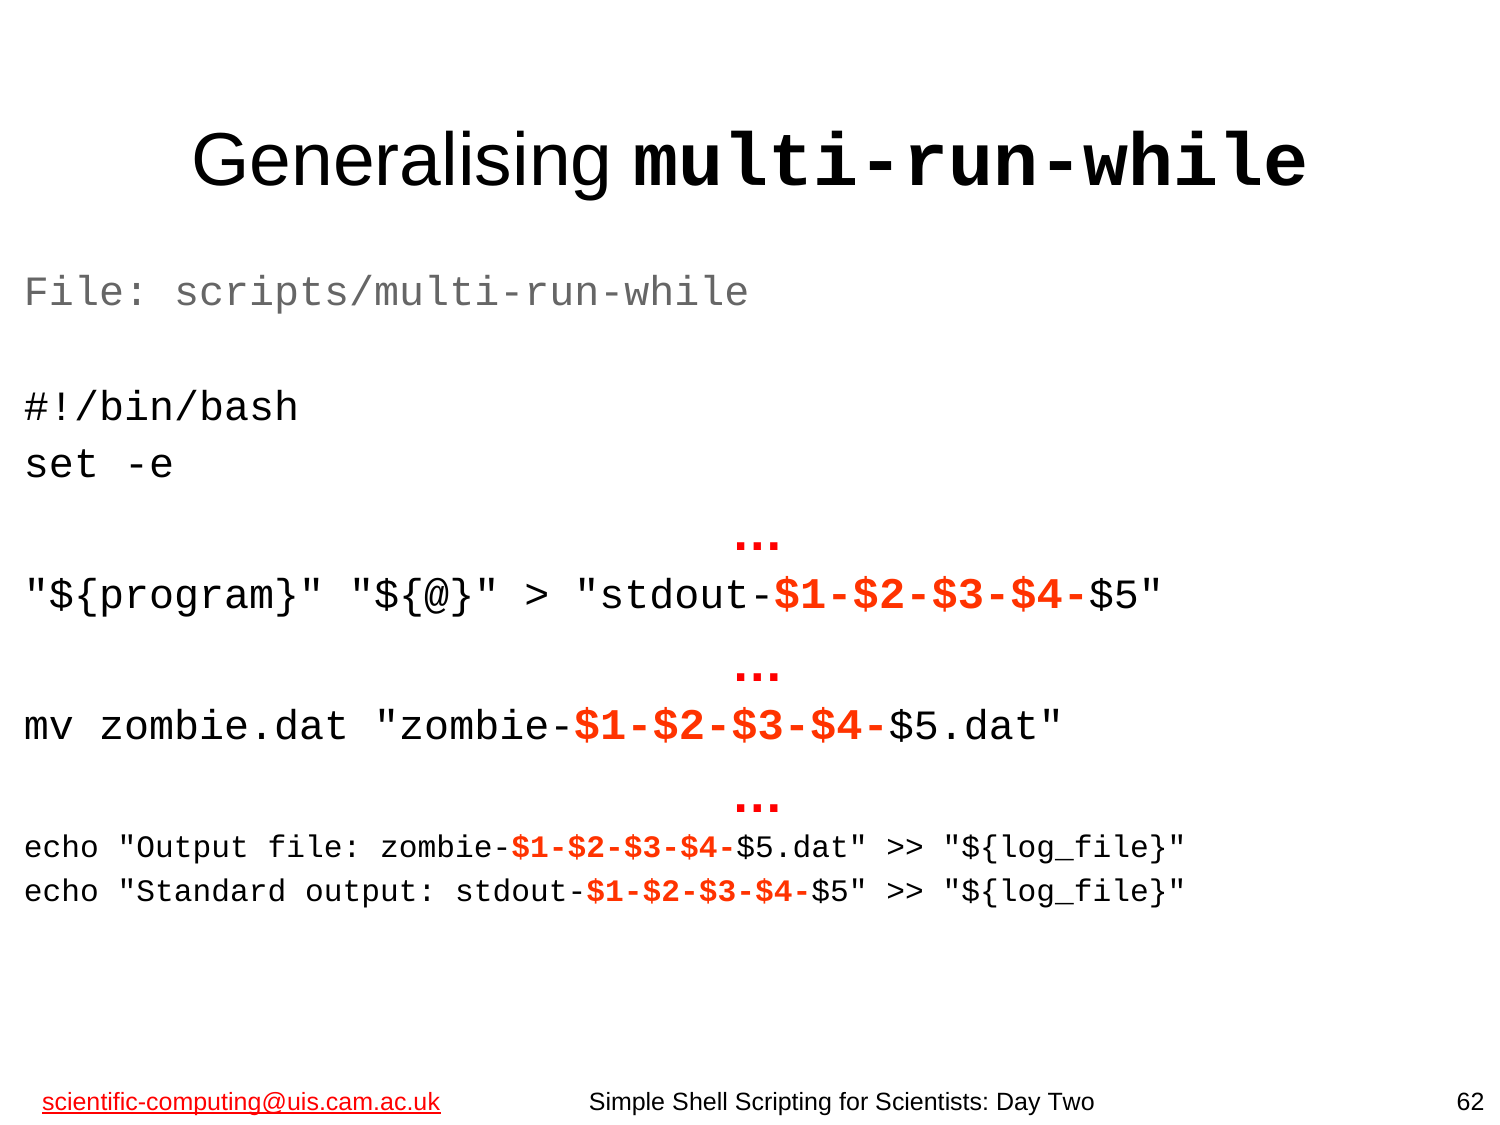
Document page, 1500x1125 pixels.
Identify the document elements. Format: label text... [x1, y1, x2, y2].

list File: scripts/multi-run-while #!/bin/bash set -e … "${program}" "${@}" > "stdout-$1-$2-$3-$4-$5" … mv zombie.dat "zombie-$1-$2-$3-$4-$5.dat" … echo "Output file: zombie-$1-$2-$3-$4-$5.dat" >> "${log_file}" echo "Standard output: stdout-$1-$2-$3-$4-$5" >> "${log_file}" [9, 262, 1491, 1001]
title Generalising multi-run-while [50, 99, 1450, 225]
